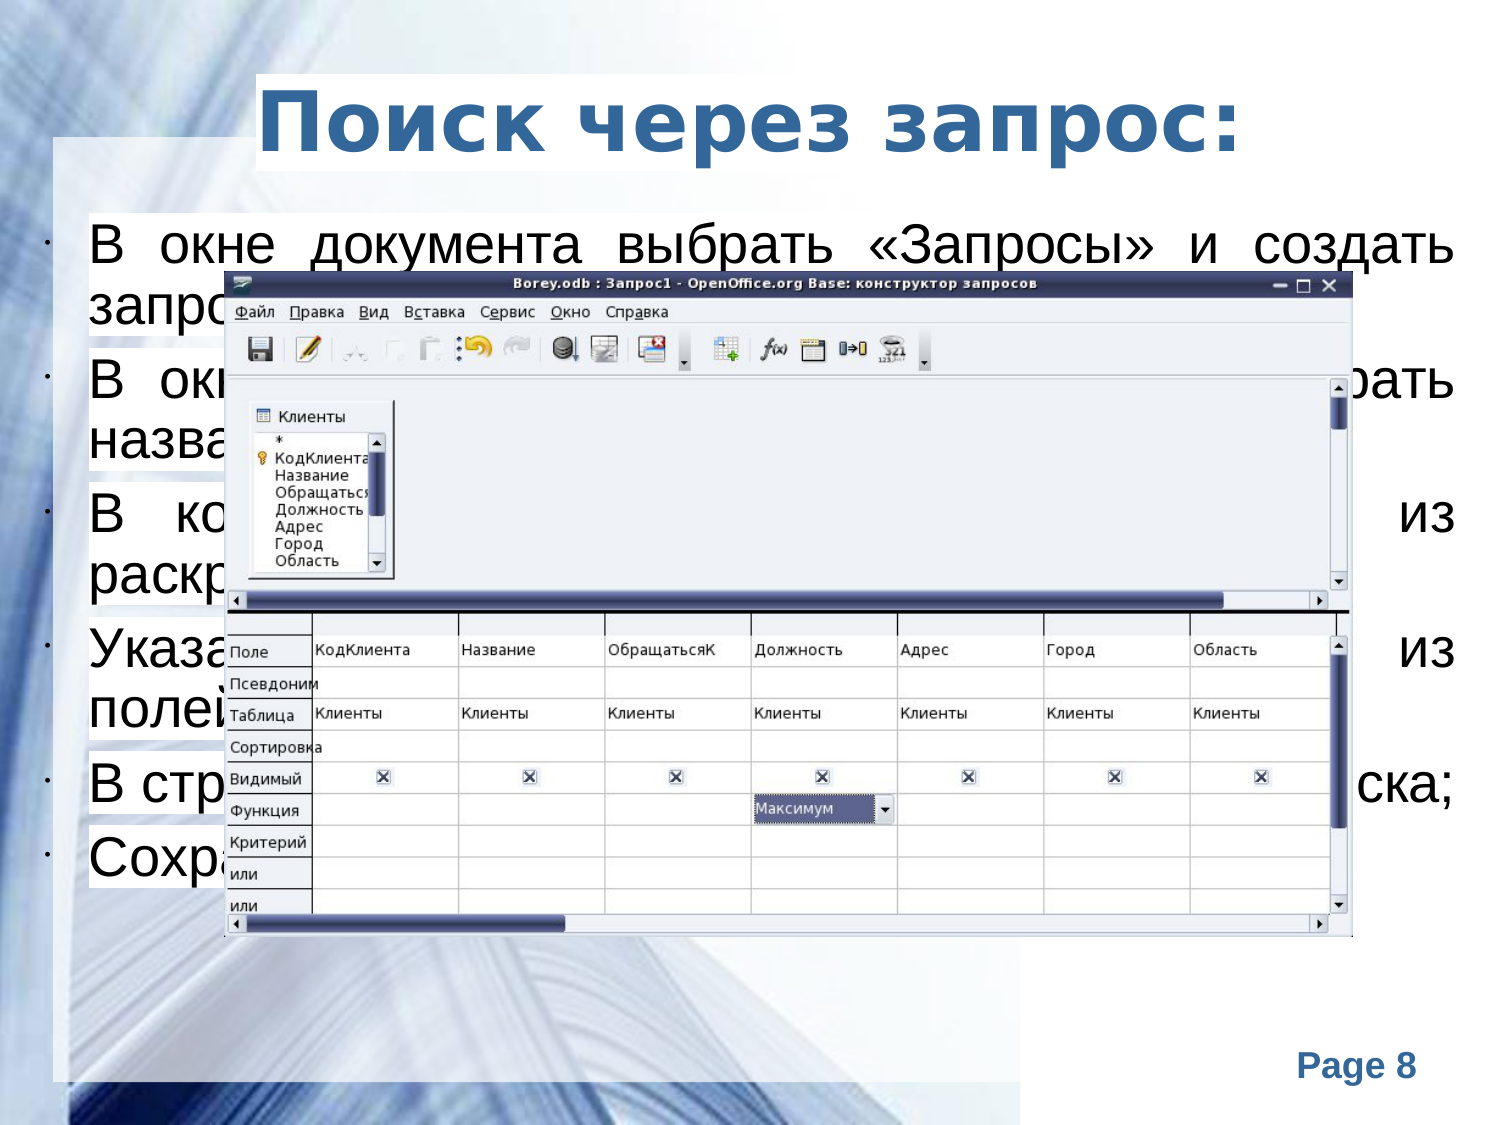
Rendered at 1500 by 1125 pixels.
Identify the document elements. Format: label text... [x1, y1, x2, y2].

list В окне документа выбрать «Запросы» и создать запрос в режиме дизайна; В окне «Добавить таблицу или запрос» выбрать название таблицы и нажать «Добавить». В конструкторе запросов в строке «Поле» из раскрывающегося списка выбрать имена полей; Указать способ сортировки напротив одного из полей; В строке «Критерии» отбора ввести условия поиска; Сохранить запрос; [29, 208, 1471, 952]
title Поиск через запрос: [75, 49, 1426, 187]
picture [0, 0, 1500, 1125]
